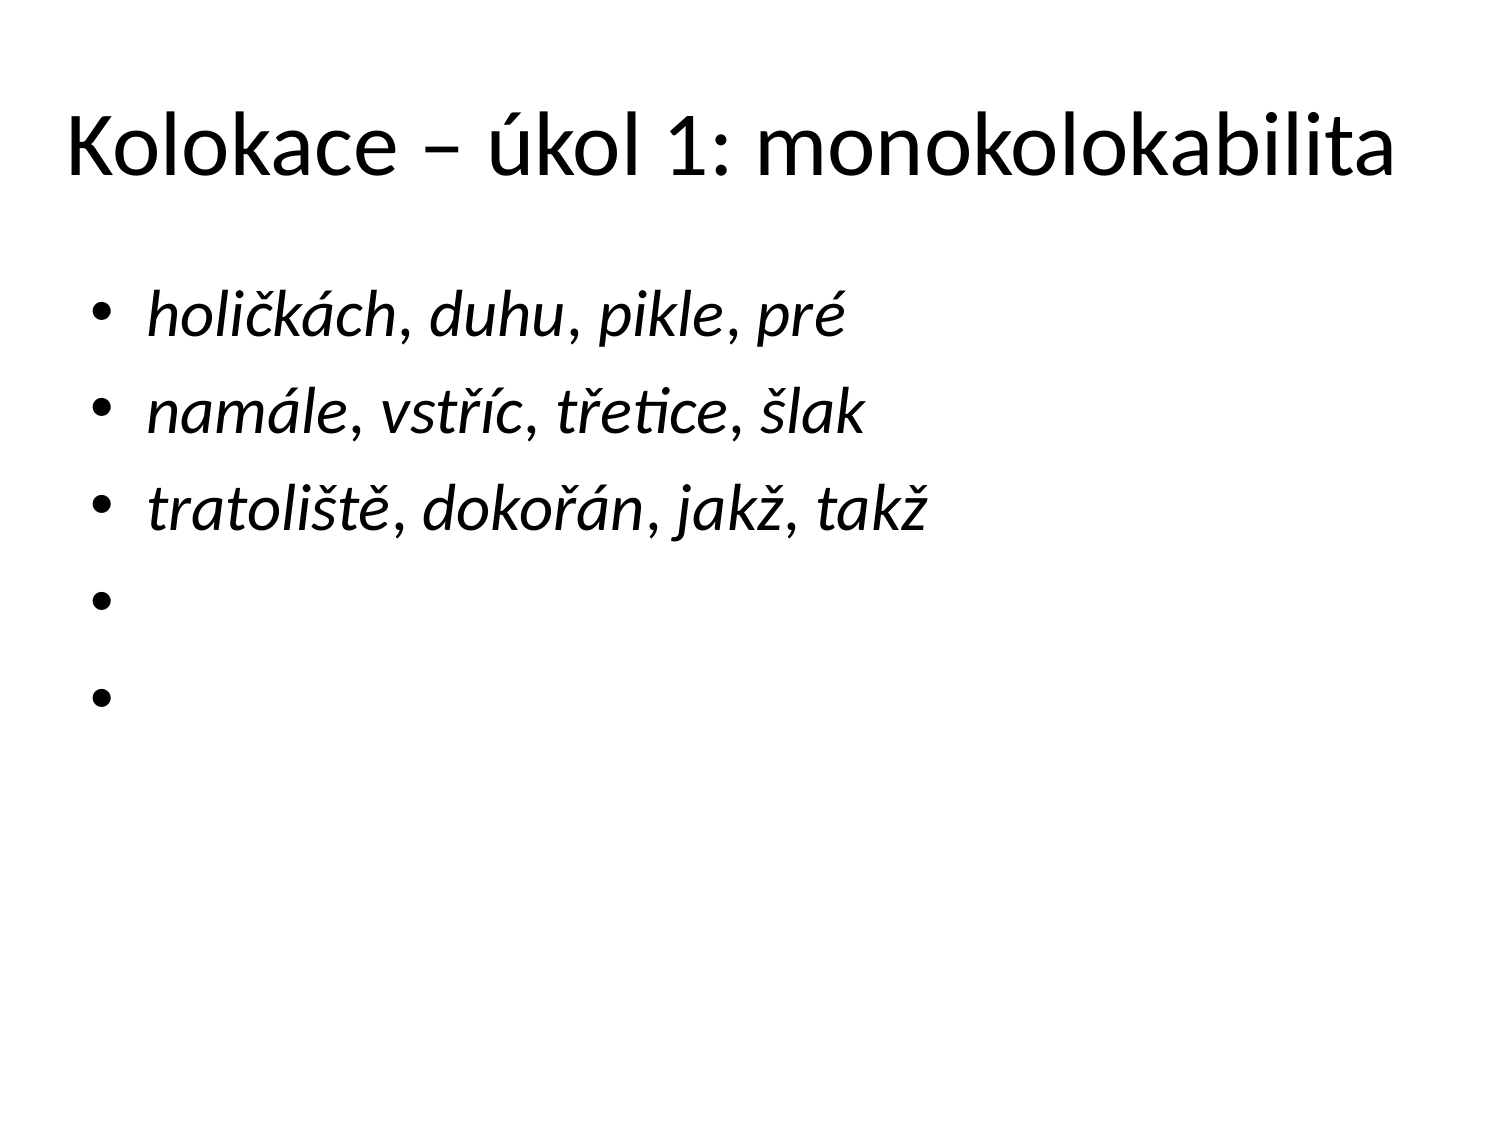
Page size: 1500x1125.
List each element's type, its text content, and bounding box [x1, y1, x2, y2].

list holičkách, duhu, pikle, pré namále, vstříc, třetice, šlak tratoliště, dokořán, jakž, takž [75, 262, 1426, 1005]
title Kolokace – úkol 1: monokolokabilita [41, 45, 1426, 233]
